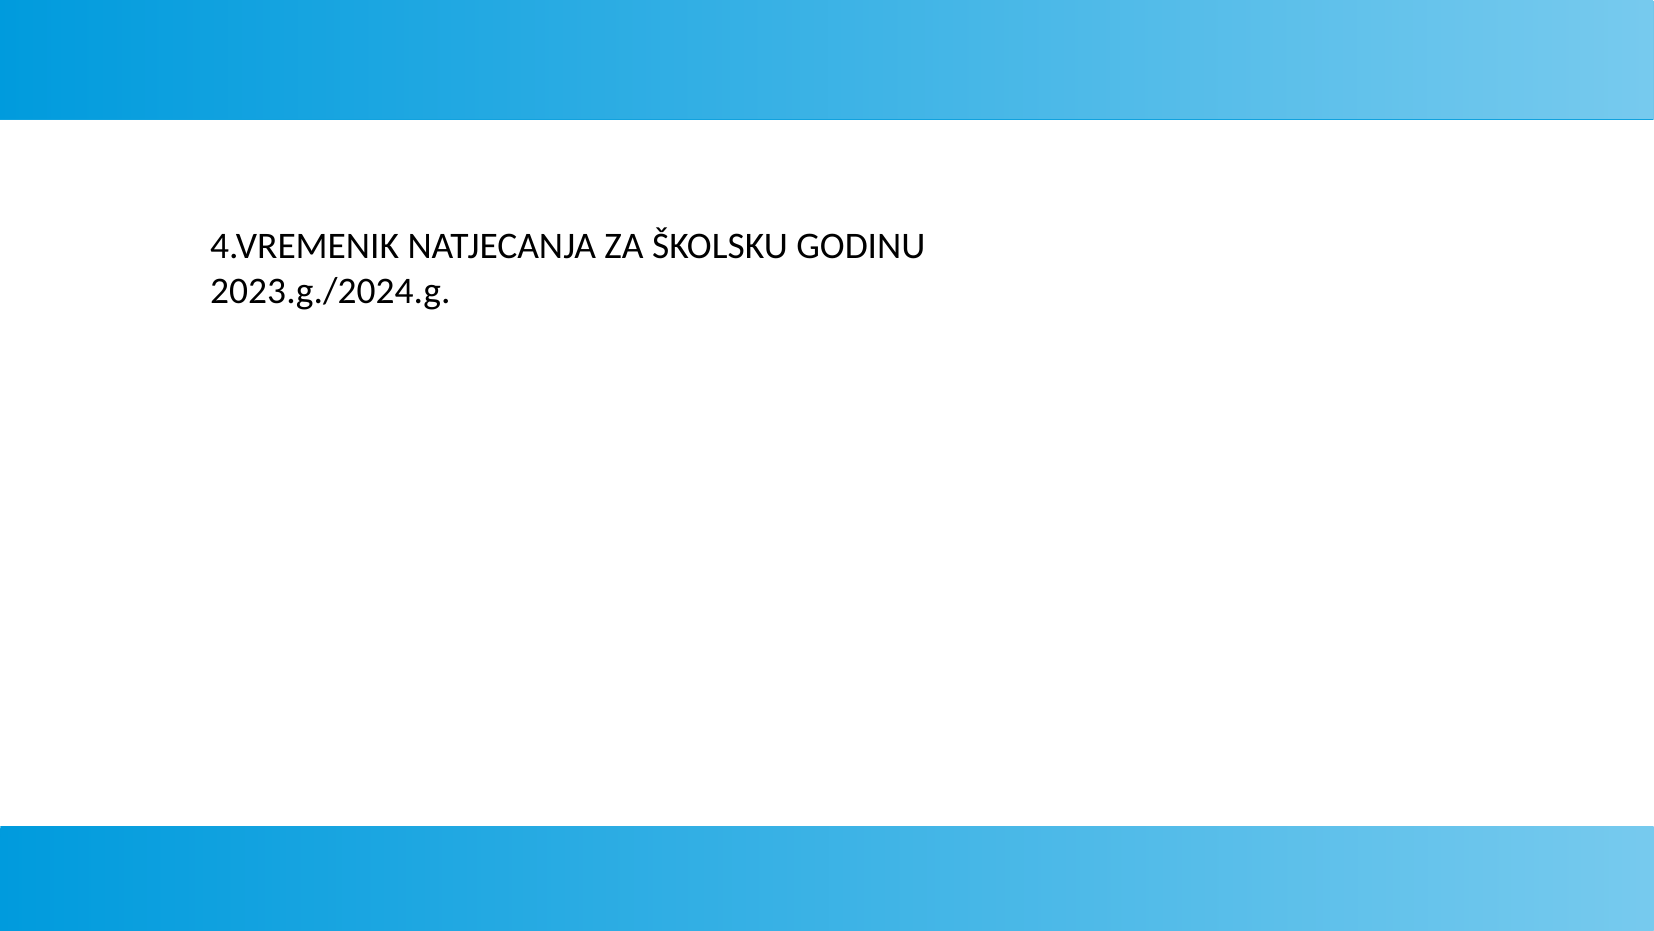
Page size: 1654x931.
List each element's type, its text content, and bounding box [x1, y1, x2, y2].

text_box 4.VREMENIK NATJECANJA ZA ŠKOLSKU GODINU 2023.g./2024.g. [195, 213, 1181, 320]
